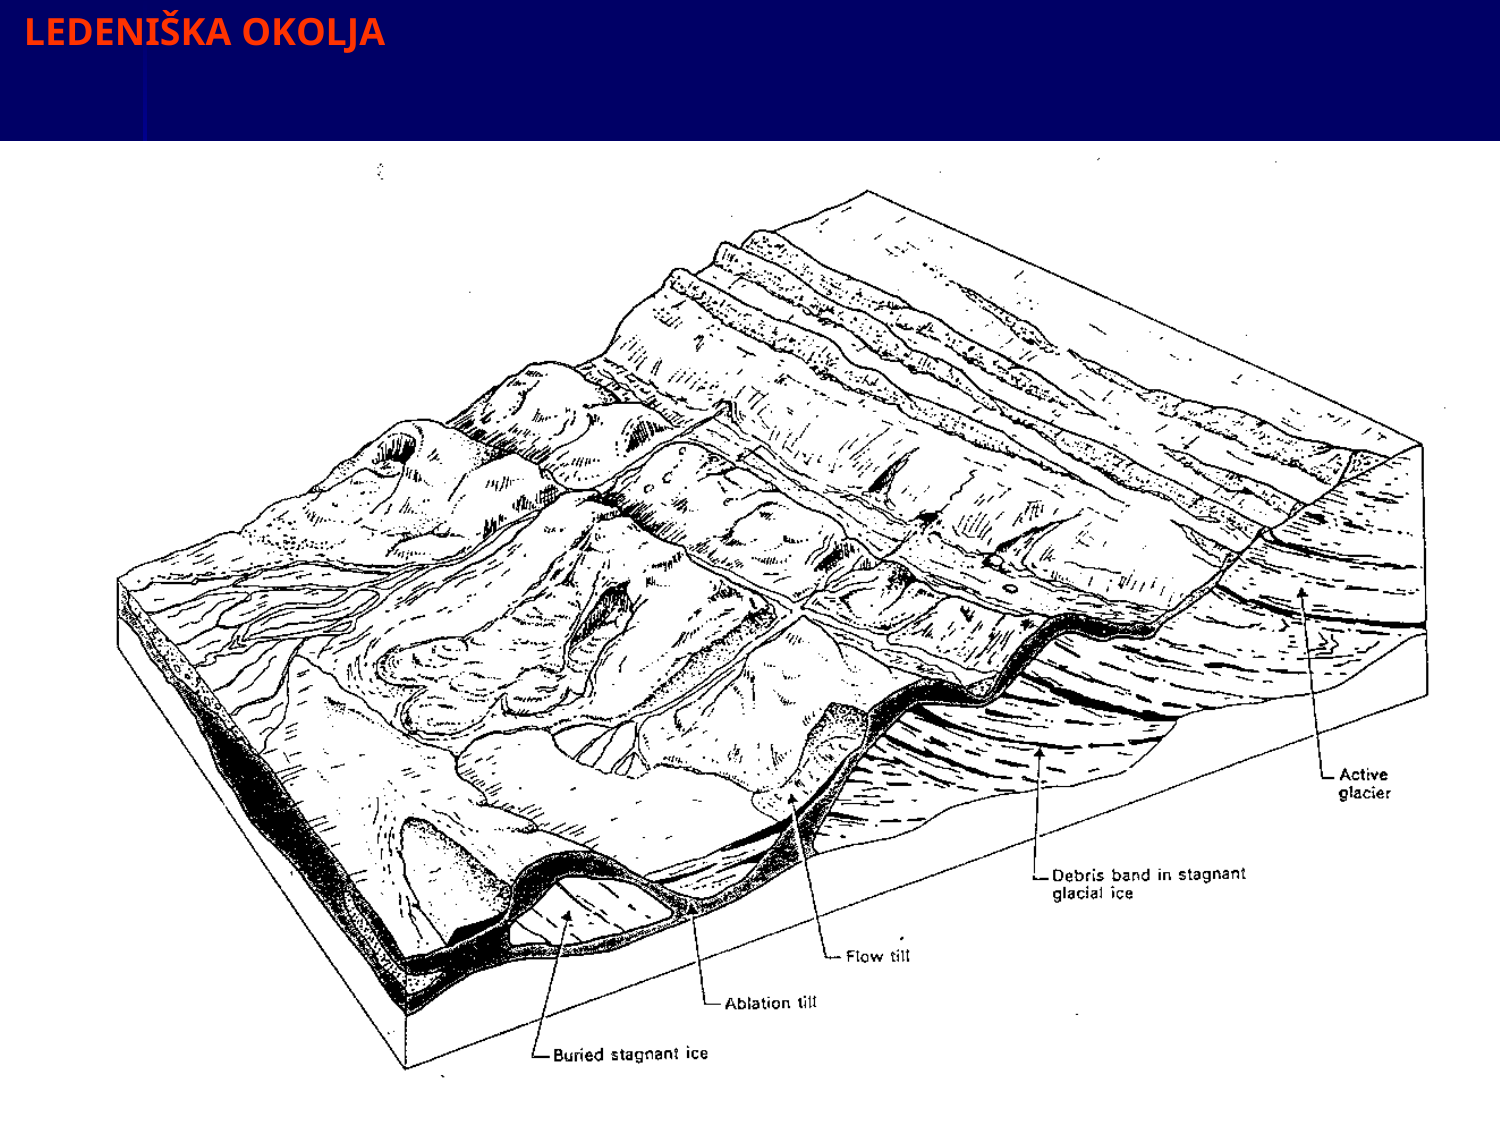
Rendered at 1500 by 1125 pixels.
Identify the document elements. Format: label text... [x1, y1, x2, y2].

picture [0, 141, 1500, 1125]
text_box LEDENIŠKA OKOLJA [9, 0, 401, 61]
